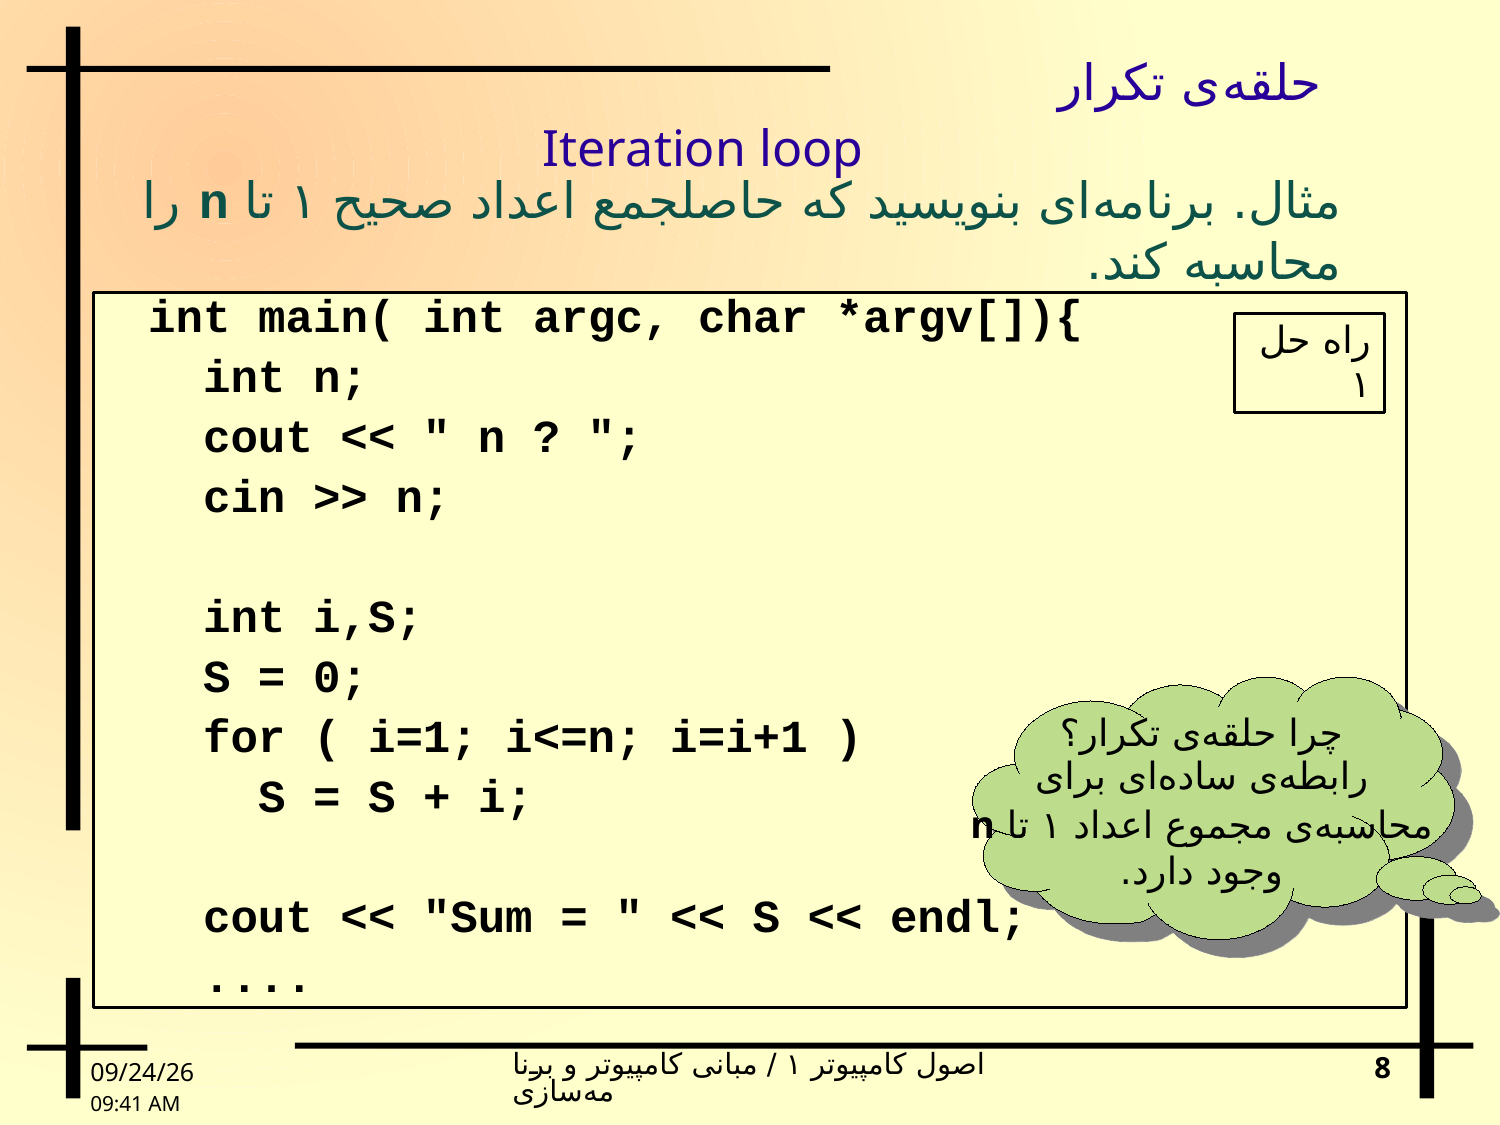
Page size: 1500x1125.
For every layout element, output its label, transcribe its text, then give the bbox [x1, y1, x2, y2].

text_box چرا حلقه‌ی تکرار؟ رابطه‌ی ساده‌ای برای محاسبه‌ی مجموع اعداد ۱ تا n وجود دارد. [972, 677, 1482, 940]
text_box راه حل ۱ [1234, 313, 1385, 387]
list int main( int argc, char *argv[]){ int n; cout << " n ? "; cin >> n; int i,S; S = 0; for ( i=1; i<=n; i=i+1 ) S = S + i; cout << "Sum = " << S << endl; .... [93, 292, 1407, 1008]
list مثال. برنامه‌ای بنویسید که حاصلجمع اعداد صحیح ۱ تا n را محاسبه کند. [105, 171, 1395, 271]
title حلقه‌ی تکرار Iteration loop [62, 57, 1344, 178]
